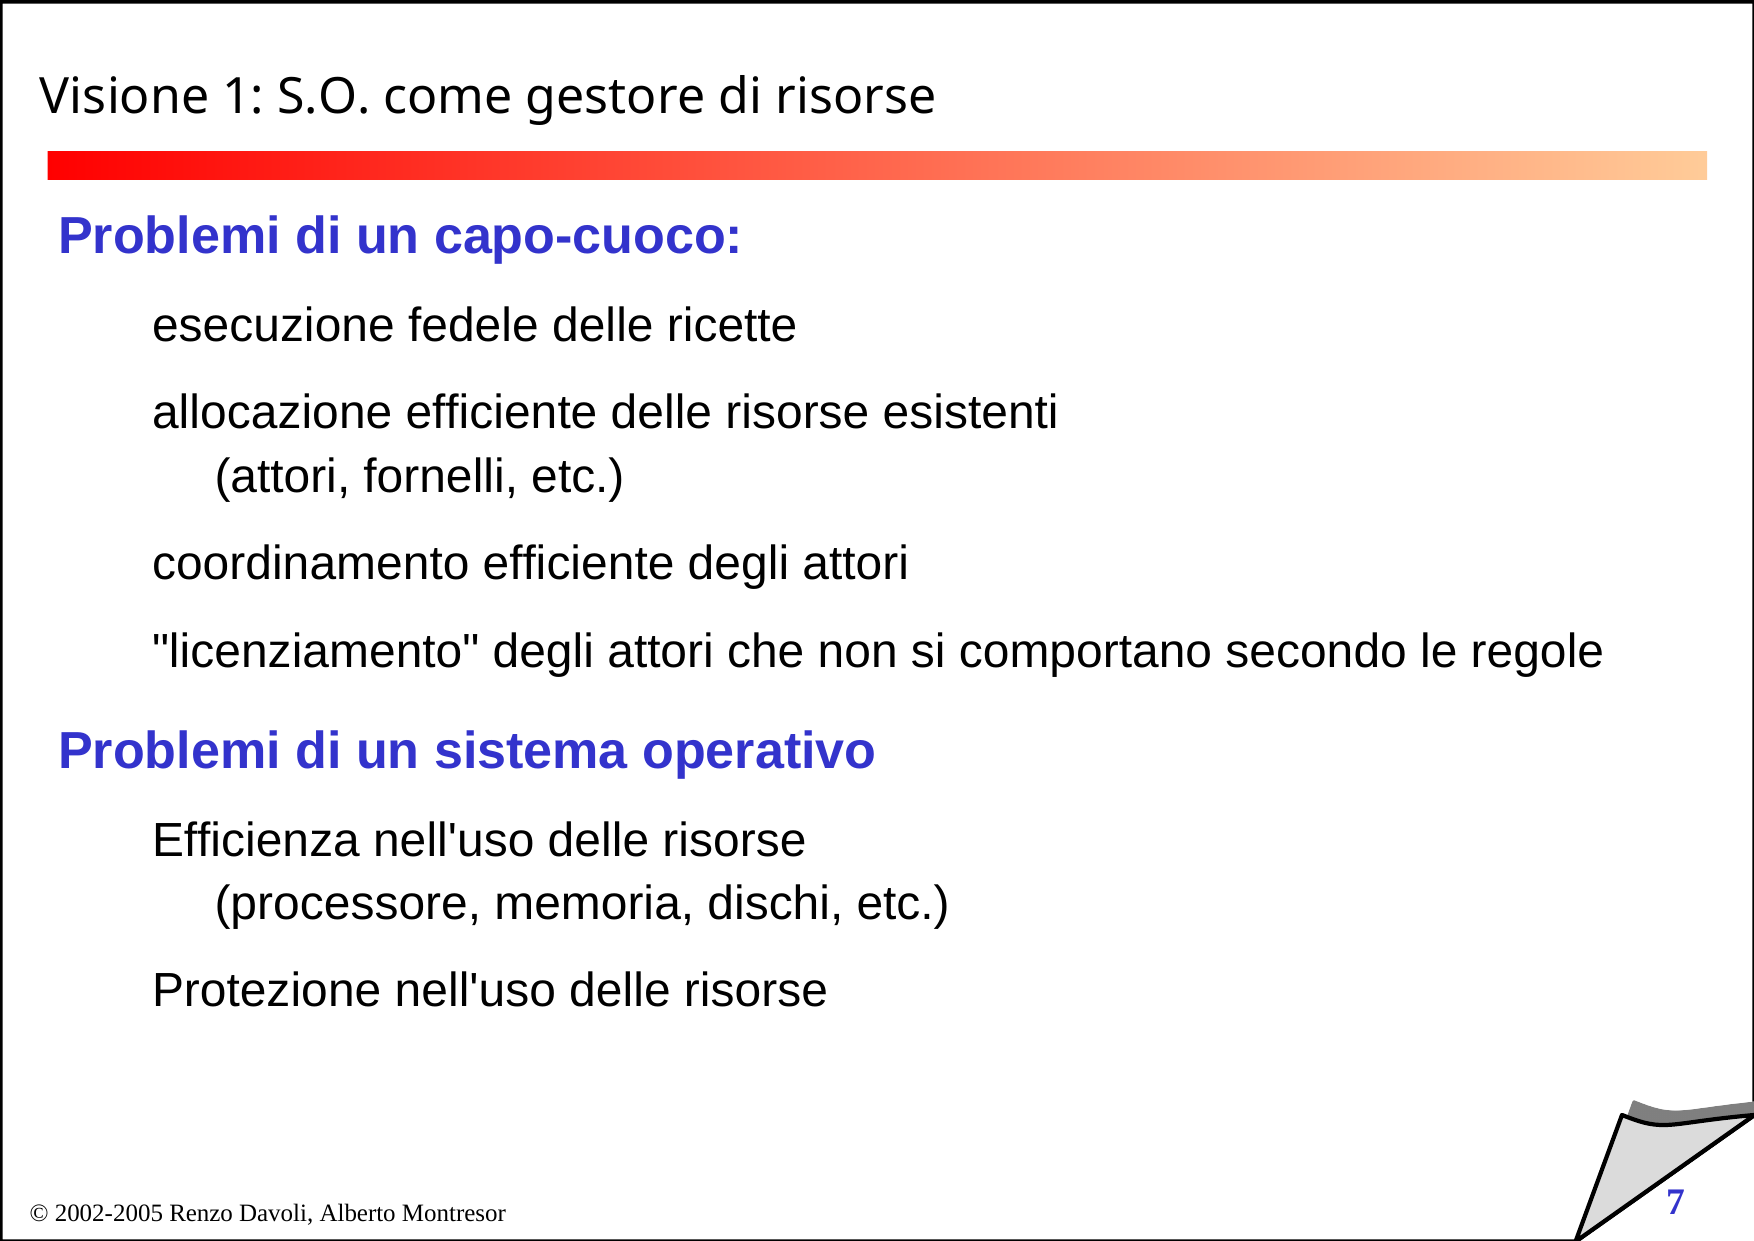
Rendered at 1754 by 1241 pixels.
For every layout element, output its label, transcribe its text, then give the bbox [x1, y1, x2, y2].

title Visione 1: S.O. come gestore di risorse [40, 49, 1713, 144]
list Problemi di un capo-cuoco: esecuzione fedele delle ricette allocazione efficiente delle risorse esistenti (attori, fornelli, etc.) coordinamento efficiente degli attori "licenziamento" degli attori che non si comportano secondo le regole Problemi di un sistema operativo Efficienza nell'uso delle risorse (processore, memoria, dischi, etc.) Protezione nell'uso delle risorse [58, 206, 1696, 1026]
